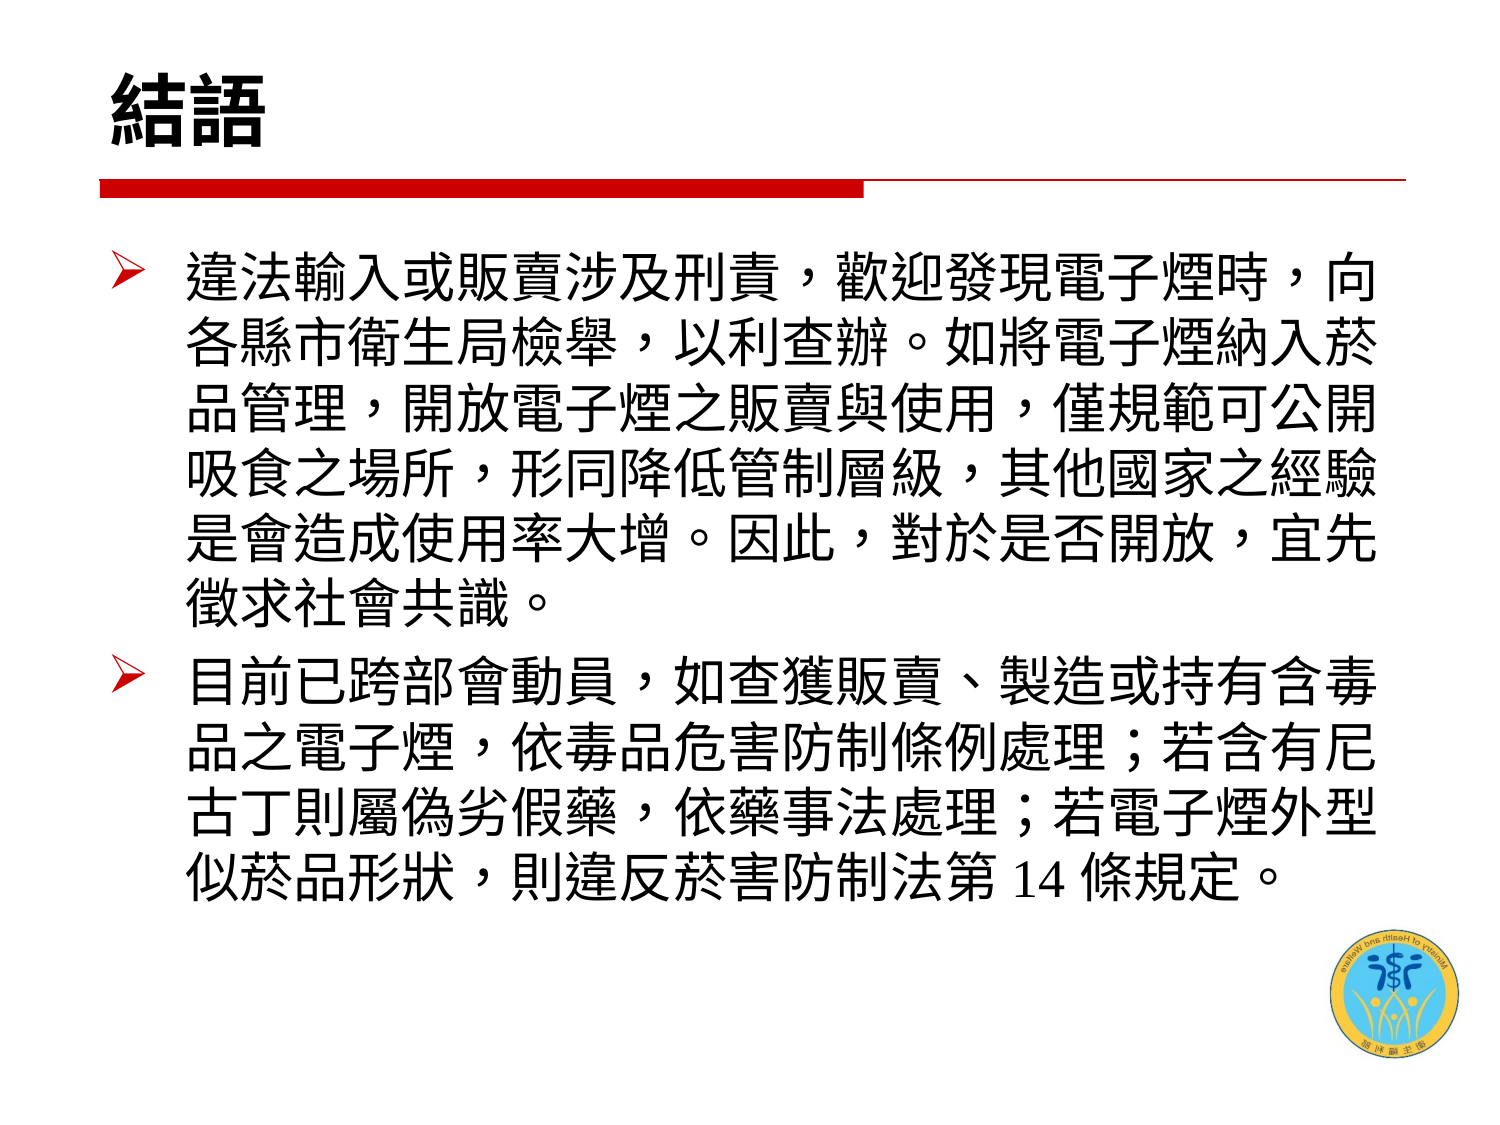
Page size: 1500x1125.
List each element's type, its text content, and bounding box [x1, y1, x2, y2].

title 結語 [94, 50, 1407, 164]
list 違法輸入或販賣涉及刑責，歡迎發現電子煙時，向各縣市衛生局檢舉，以利查辦。如將電子煙納入菸品管理，開放電子煙之販賣與使用，僅規範可公開吸食之場所，形同降低管制層級，其他國家之經驗是會造成使用率大增。因此，對於是否開放，宜先徵求社會共識。 目前已跨部會動員，如查獲販賣、製造或持有含毒品之電子煙，依毒品危害防制條例處理；若含有尼古丁則屬偽劣假藥，依藥事法處理；若電子煙外型似菸品形狀，則違反菸害防制法第14條規定。 [92, 236, 1406, 937]
picture [1323, 927, 1468, 1062]
